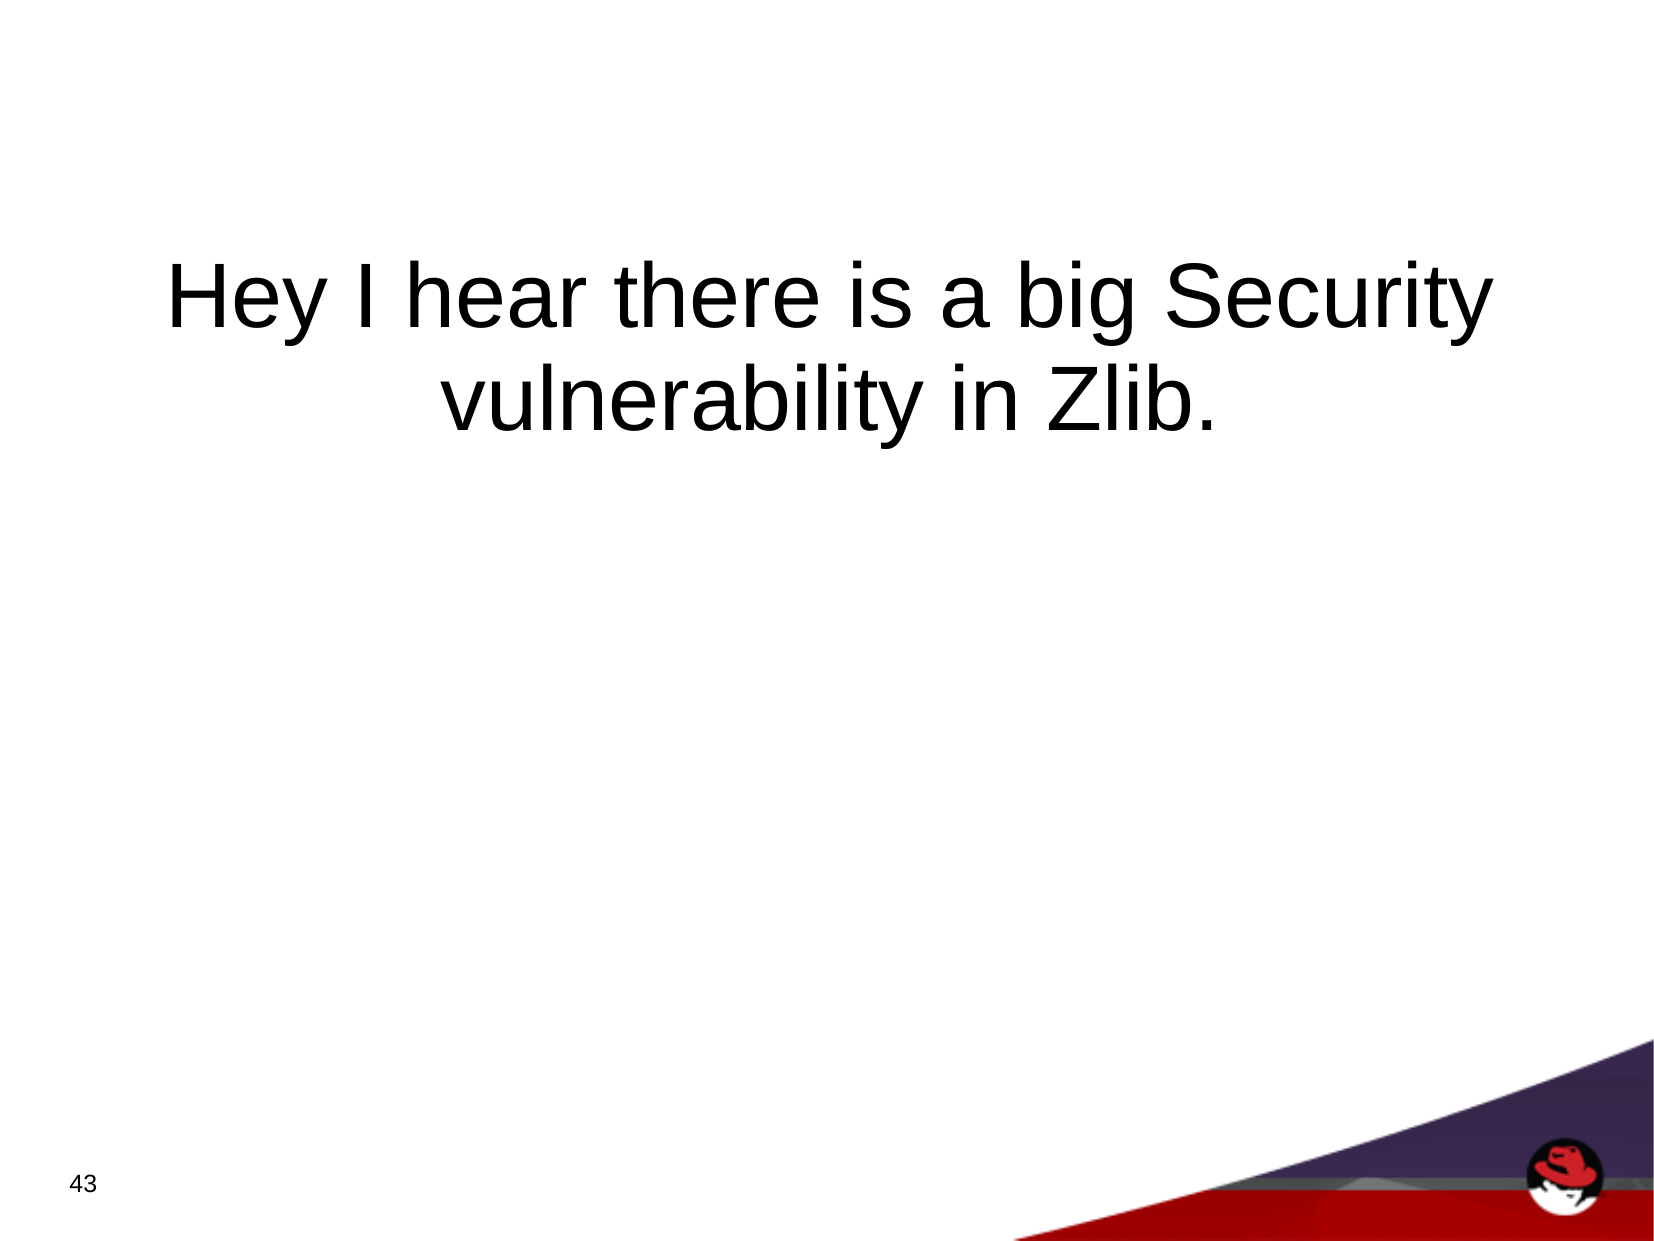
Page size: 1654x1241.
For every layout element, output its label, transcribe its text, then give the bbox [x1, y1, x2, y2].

picture [1012, 1036, 1654, 1241]
list Hey I hear there is a big Security vulnerability in Zlib. [86, 244, 1576, 1039]
